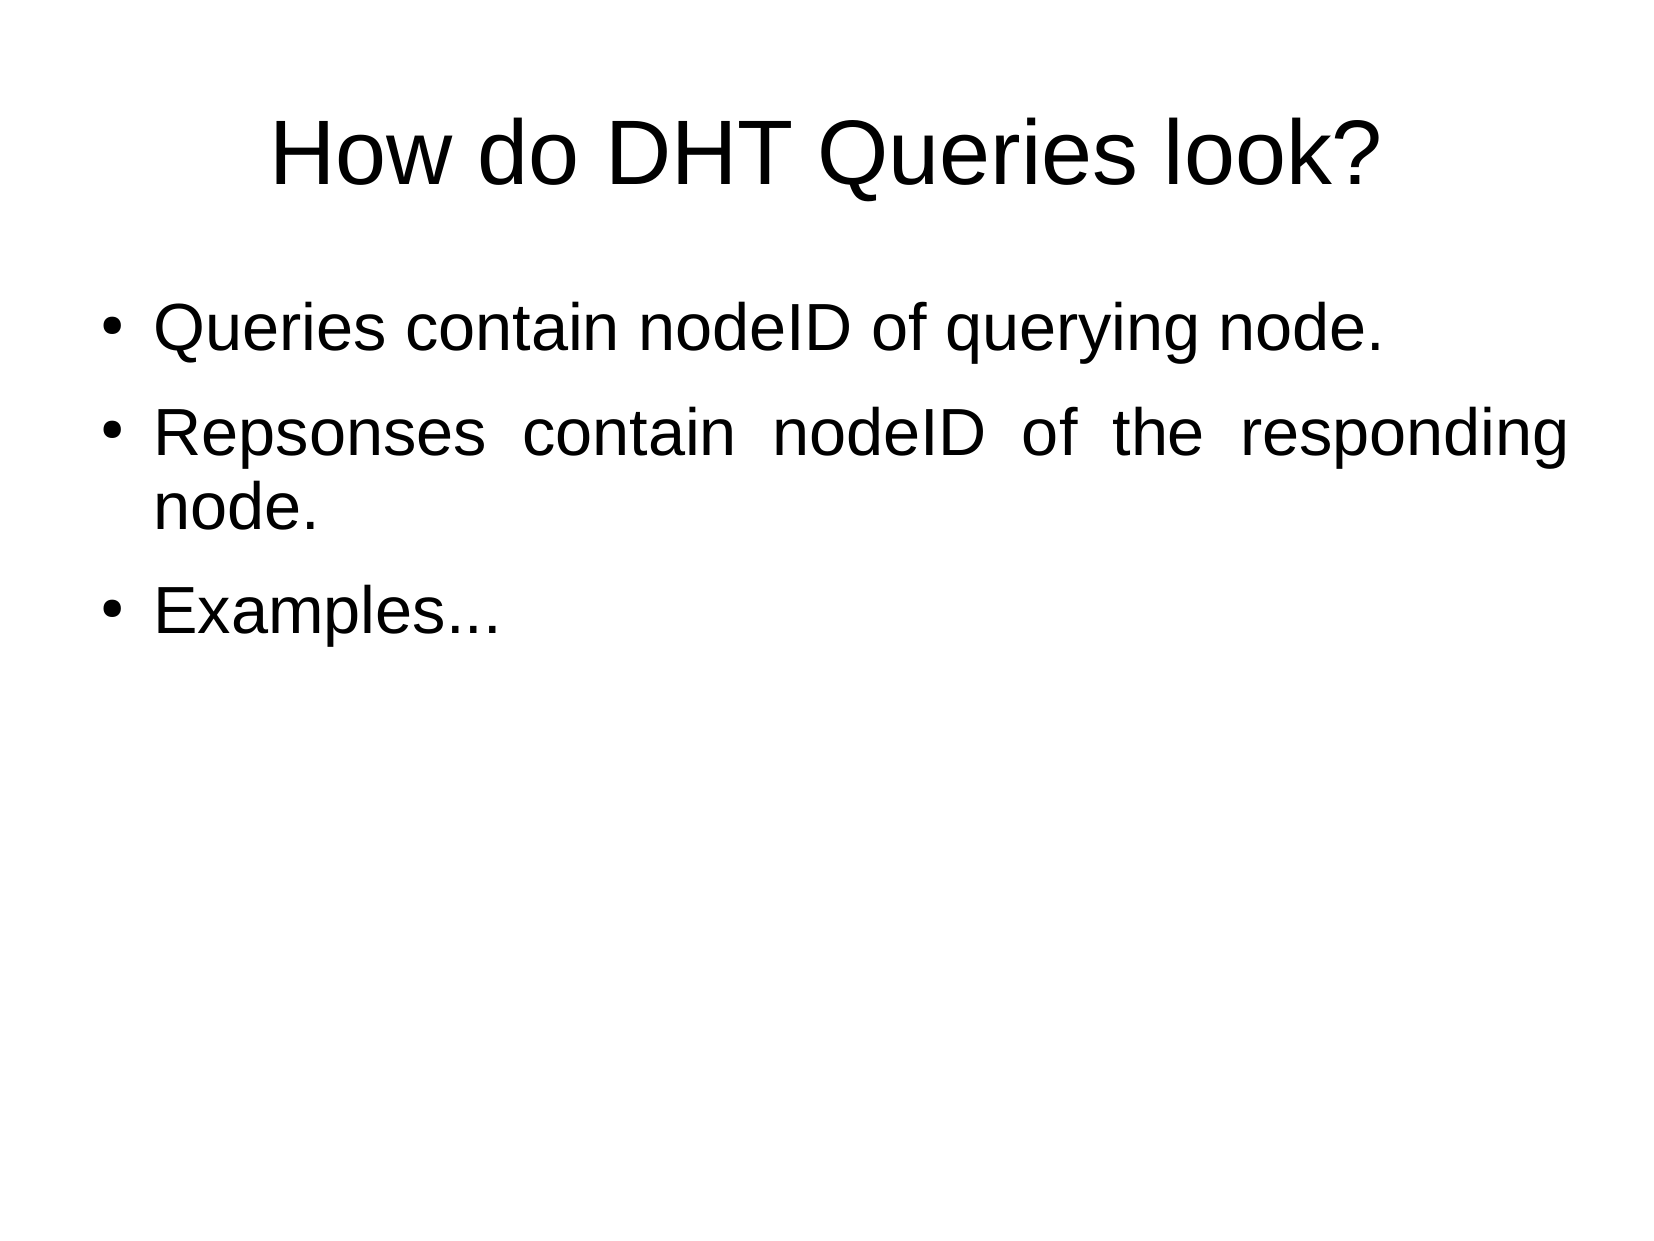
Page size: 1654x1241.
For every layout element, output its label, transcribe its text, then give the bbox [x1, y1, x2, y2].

list Queries contain nodeID of querying node. Repsonses contain nodeID of the responding node. Examples... [82, 290, 1571, 1010]
title How do DHT Queries look? [82, 49, 1571, 257]
